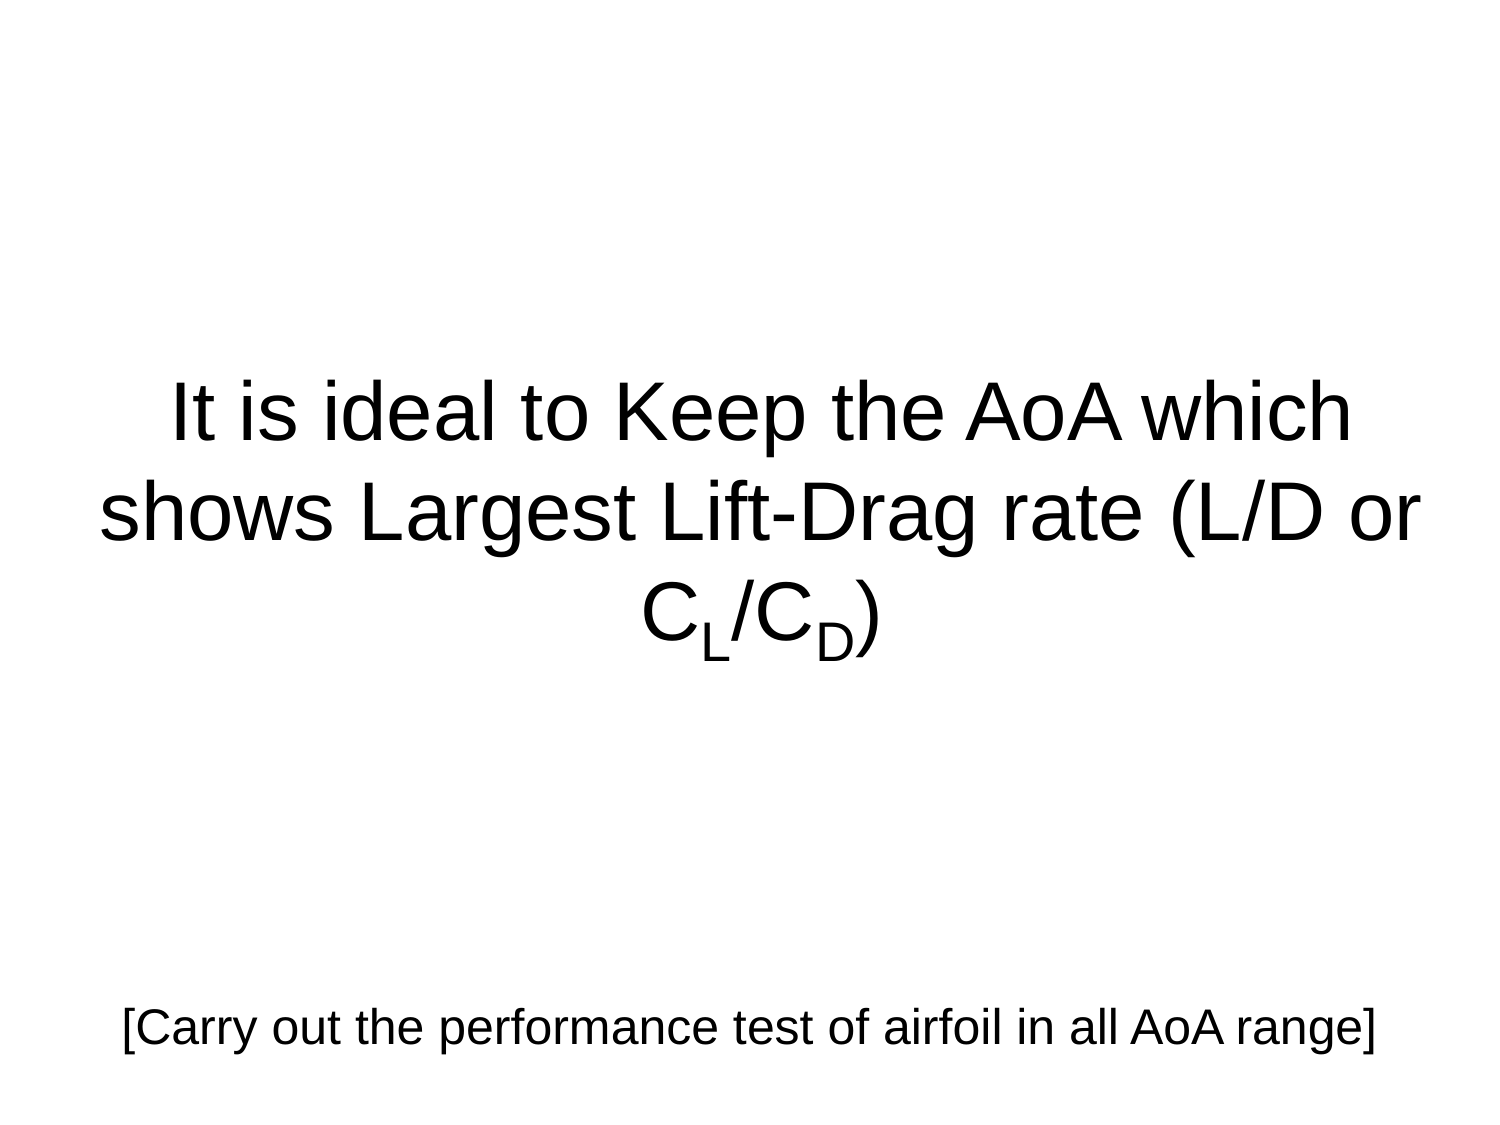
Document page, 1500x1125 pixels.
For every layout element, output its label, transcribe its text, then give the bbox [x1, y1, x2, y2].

title It is ideal to Keep the AoA which shows Largest Lift-Drag rate (L/D or CL/CD) [53, 349, 1471, 591]
text_box [Carry out the performance test of airfoil in all AoA range] [52, 986, 1447, 1063]
